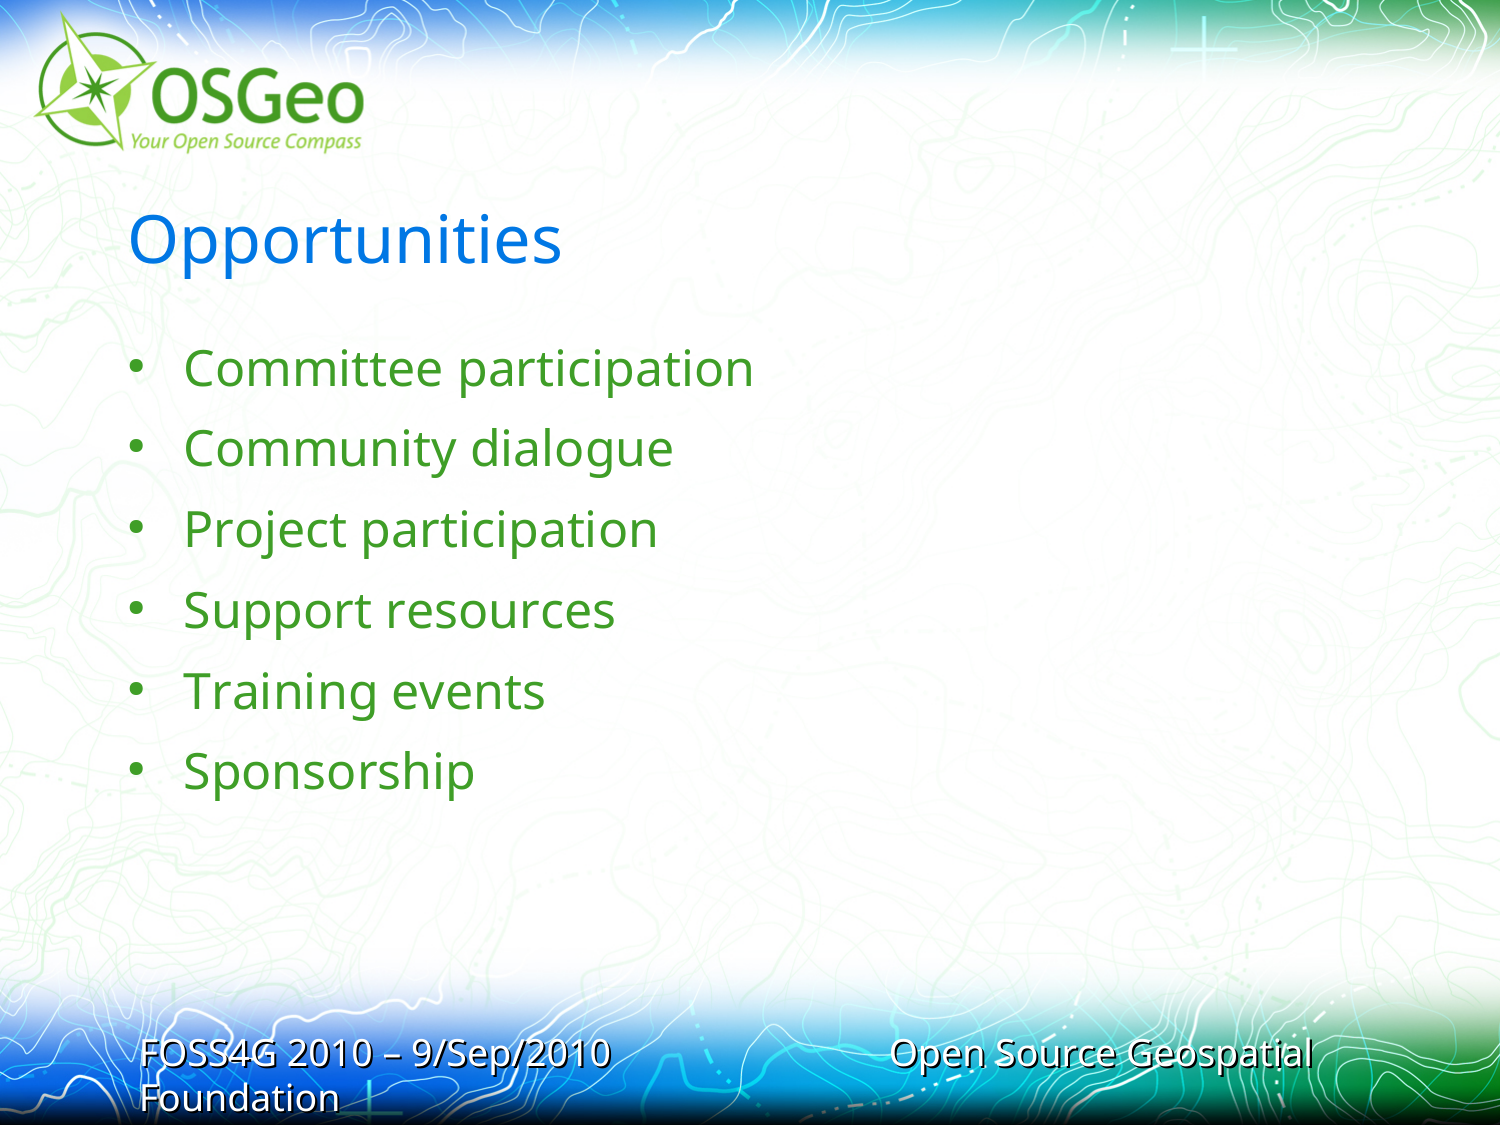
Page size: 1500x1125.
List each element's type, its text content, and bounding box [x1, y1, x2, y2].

list Committee participation Community dialogue Project participation Support resources Training events Sponsorship [112, 324, 1388, 1068]
title Opportunities [112, 187, 1388, 288]
picture [0, 0, 1500, 1125]
